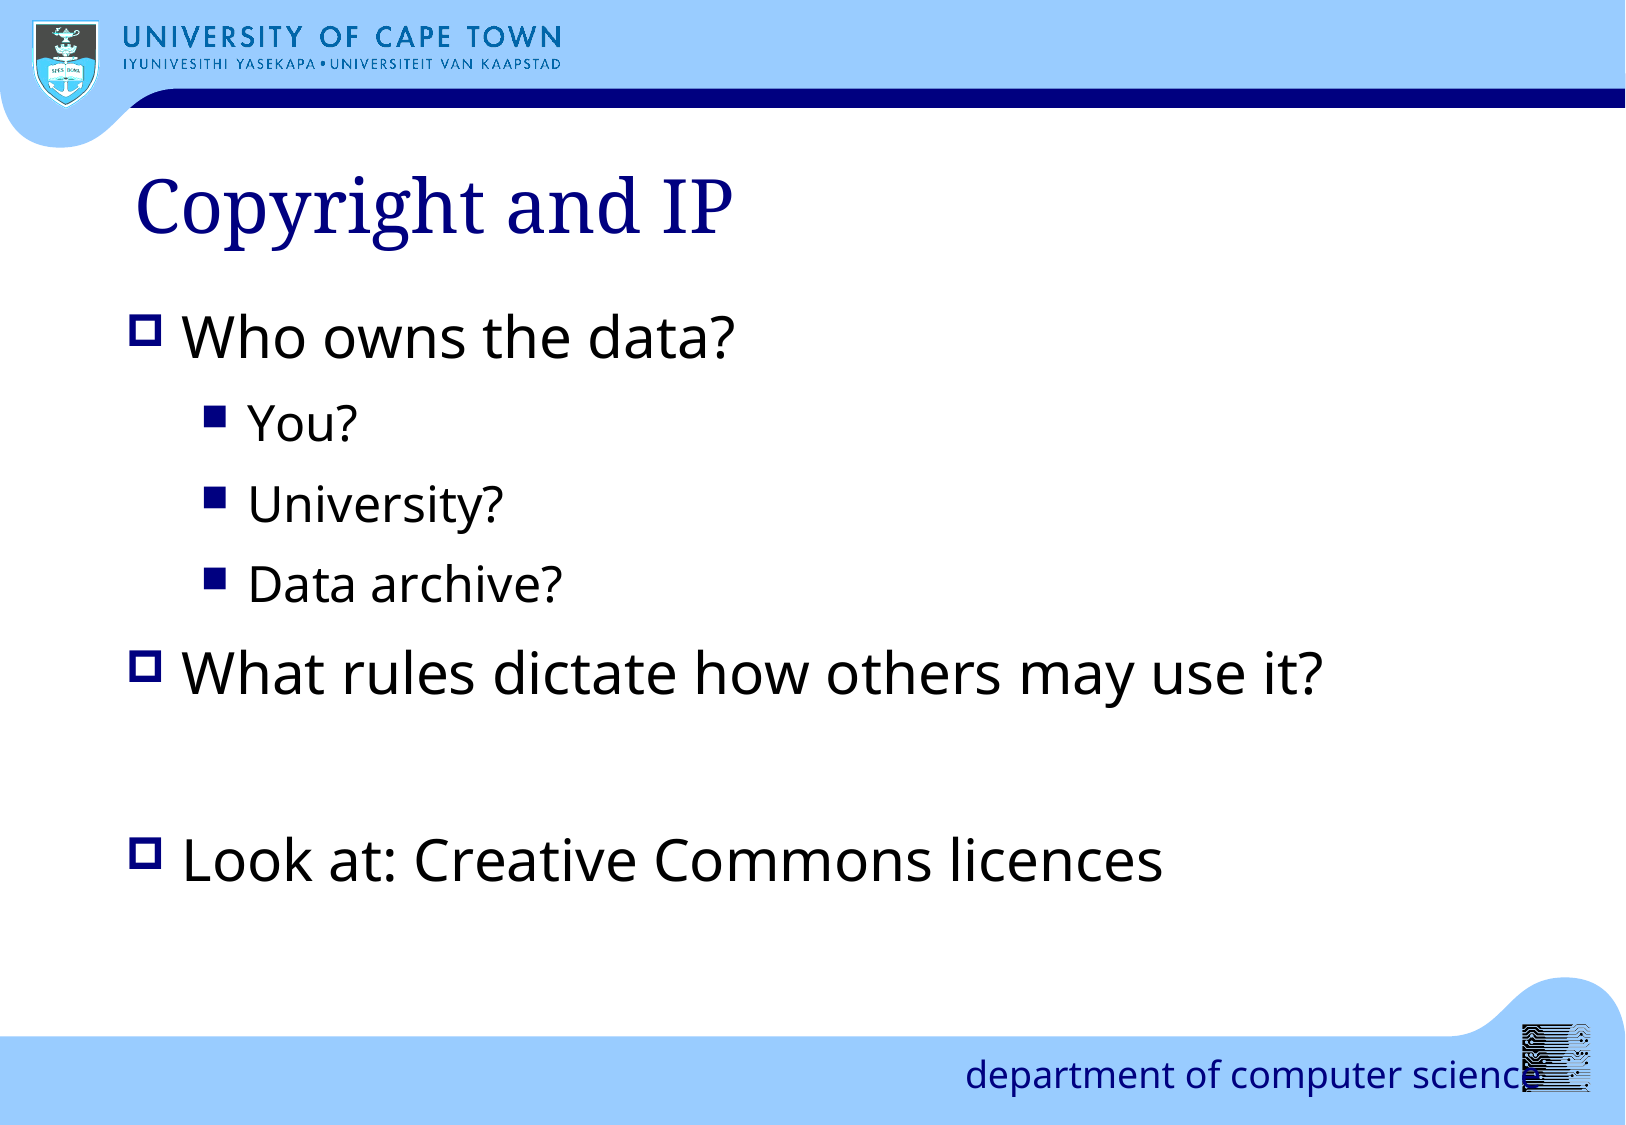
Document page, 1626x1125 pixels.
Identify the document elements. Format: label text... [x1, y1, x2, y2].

picture [1526, 1070, 1536, 1076]
picture [120, 23, 563, 71]
list Who owns the data? You? University? Data archive? What rules dictate how others may use it? Look at: Creative Commons licences [125, 296, 1570, 949]
title Copyright and IP [134, 140, 1571, 268]
picture [1522, 1024, 1591, 1092]
